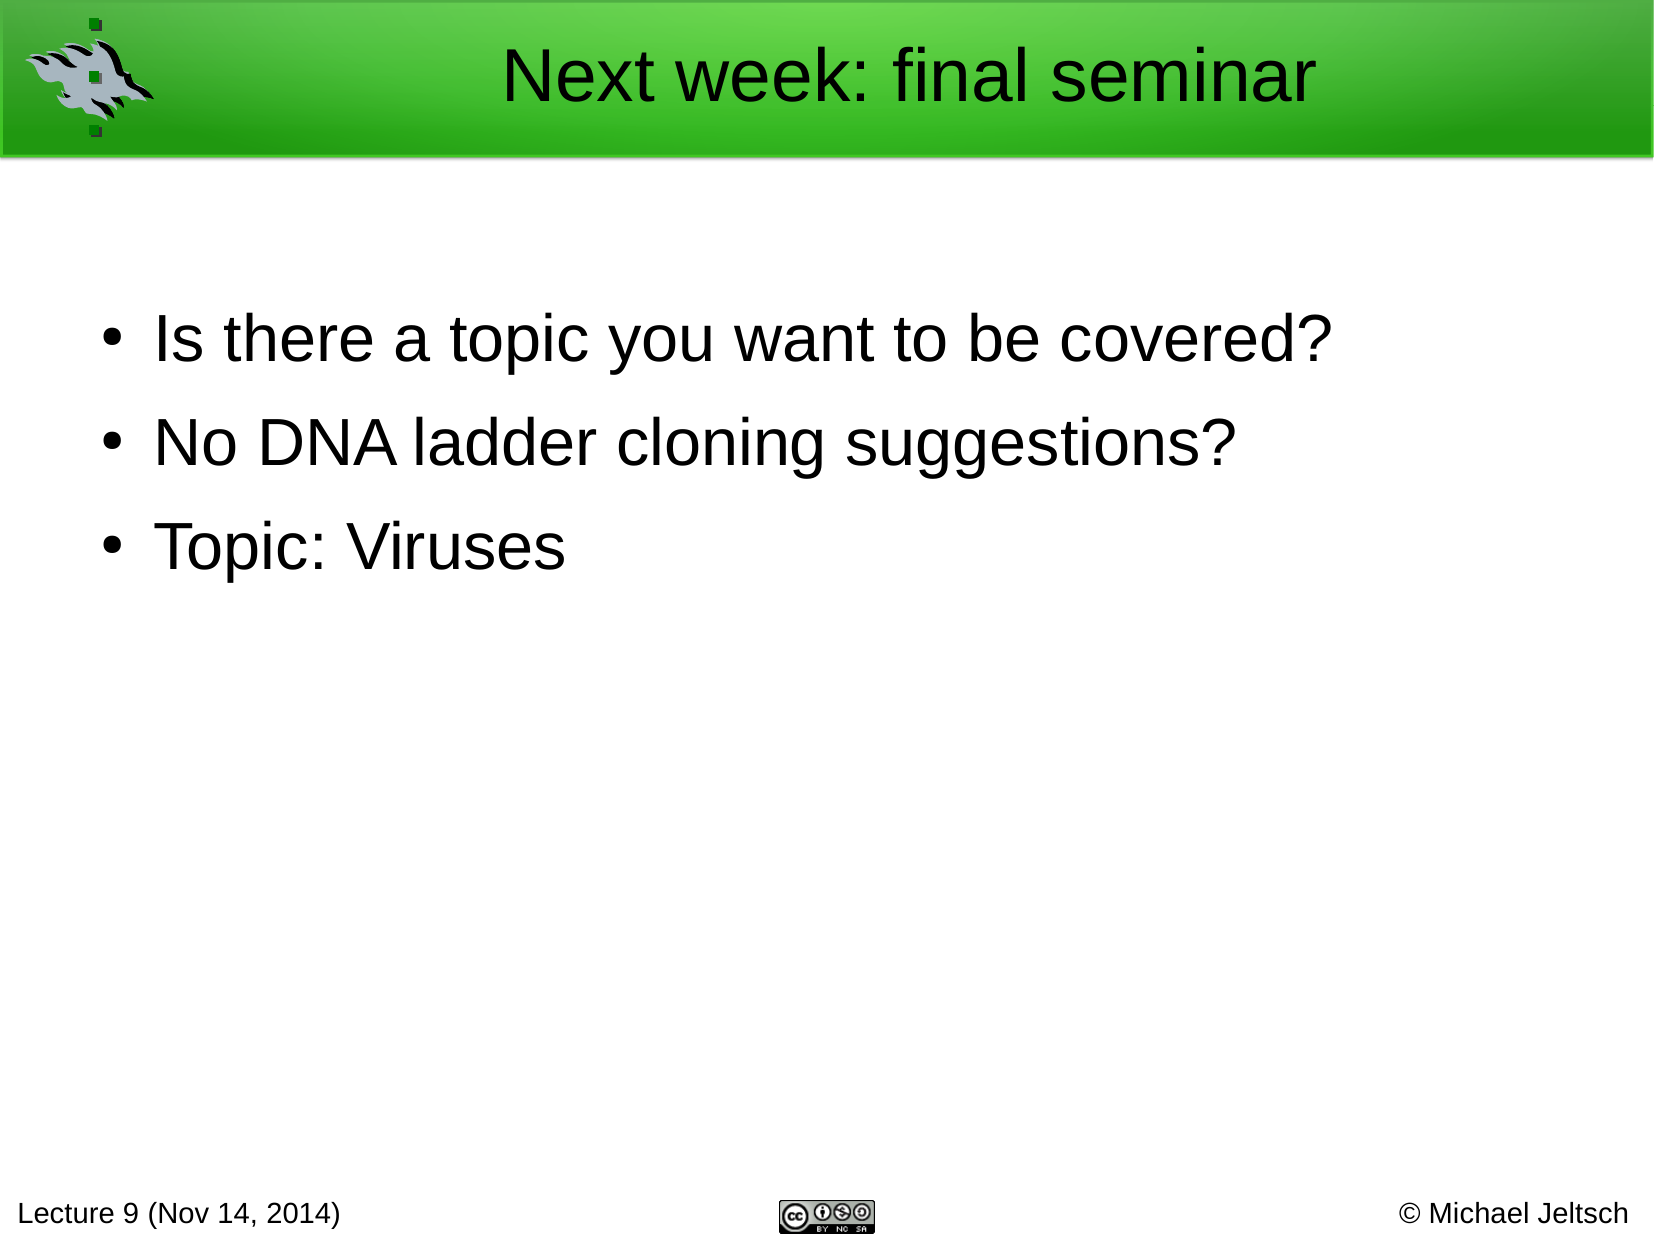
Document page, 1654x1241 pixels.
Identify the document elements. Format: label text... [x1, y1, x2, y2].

picture [779, 1200, 875, 1234]
title Next week: final seminar [289, 30, 1531, 121]
list Is there a topic you want to be covered? No DNA ladder cloning suggestions? Topic: Viruses [82, 300, 1571, 1021]
